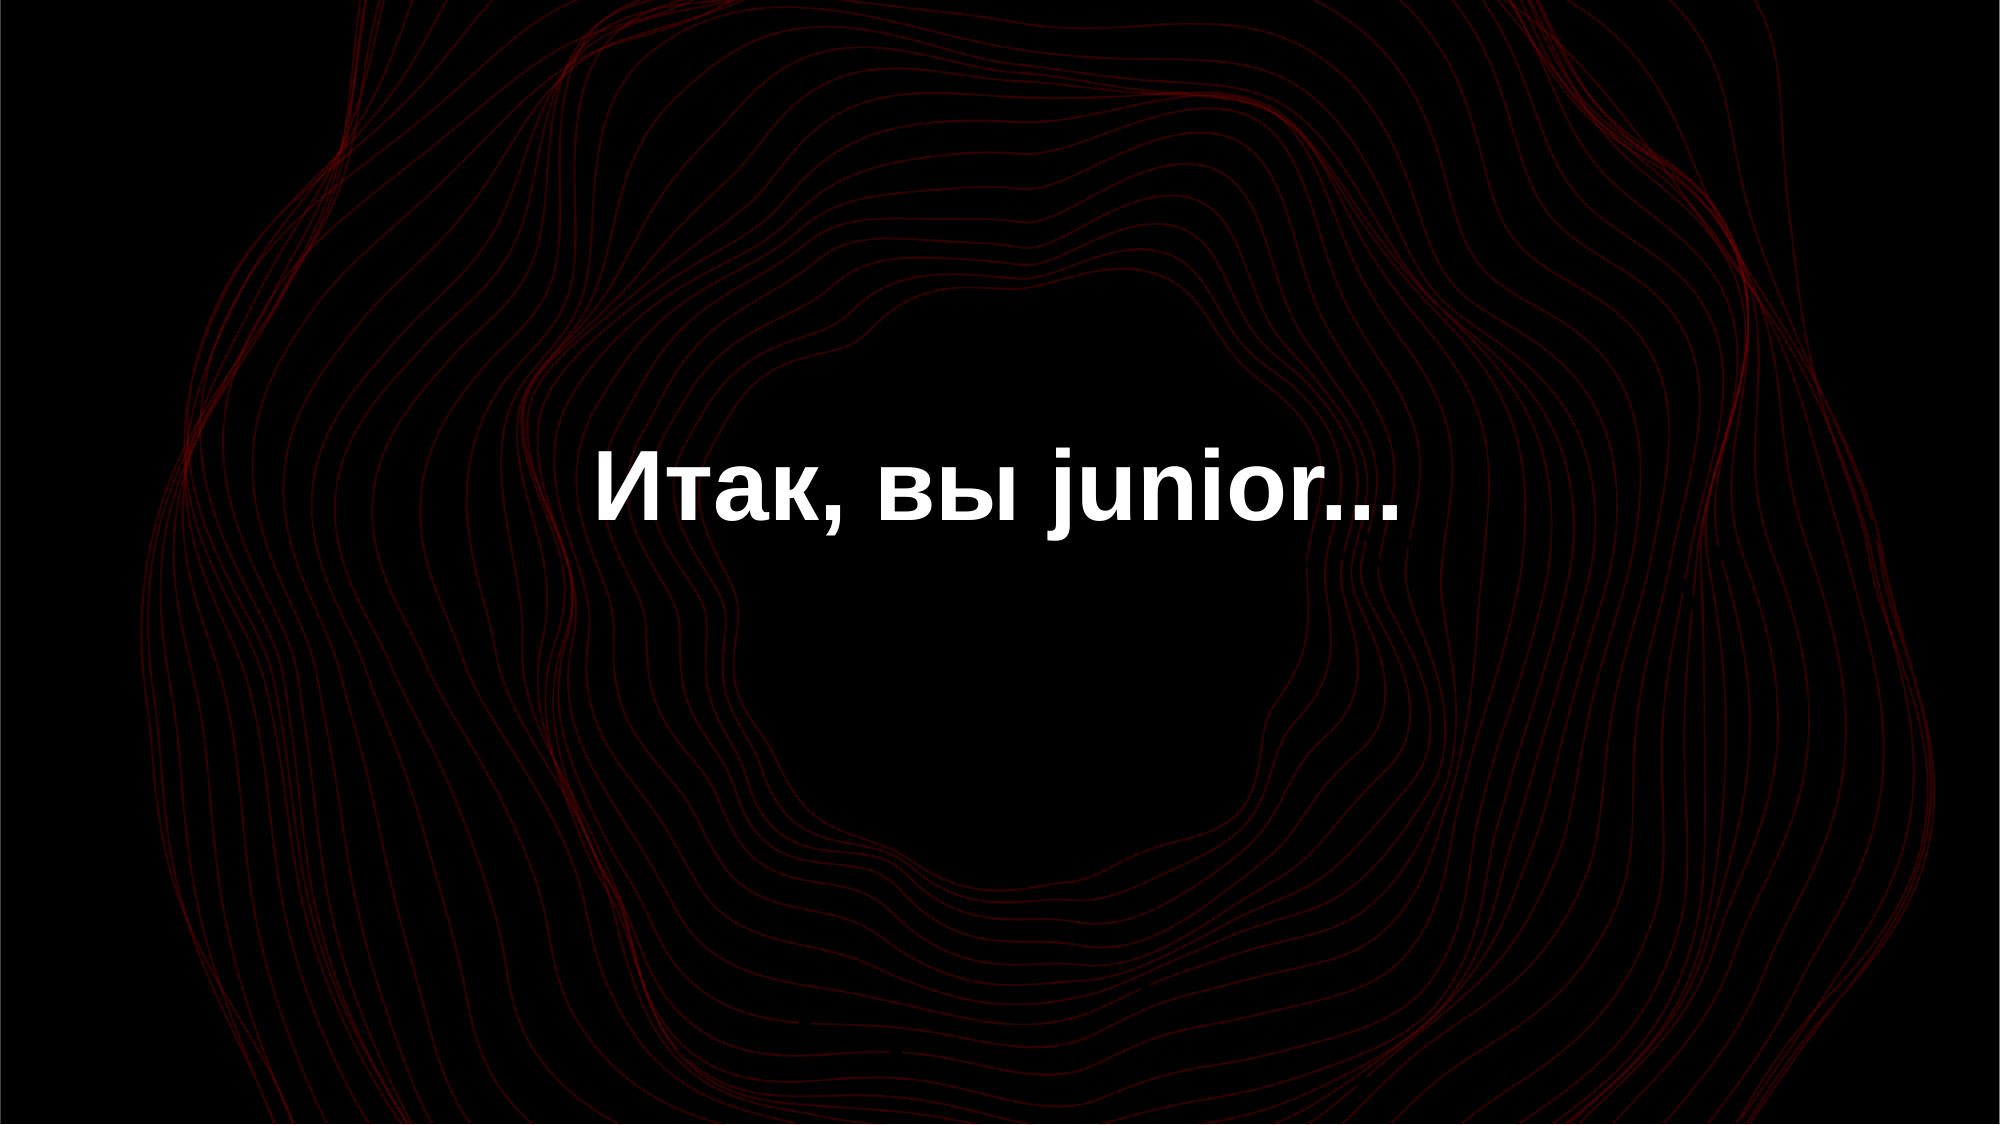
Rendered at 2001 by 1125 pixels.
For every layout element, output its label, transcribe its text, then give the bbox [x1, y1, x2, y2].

picture [0, 0, 2001, 1125]
title Итак, вы junior... [136, 431, 1862, 543]
